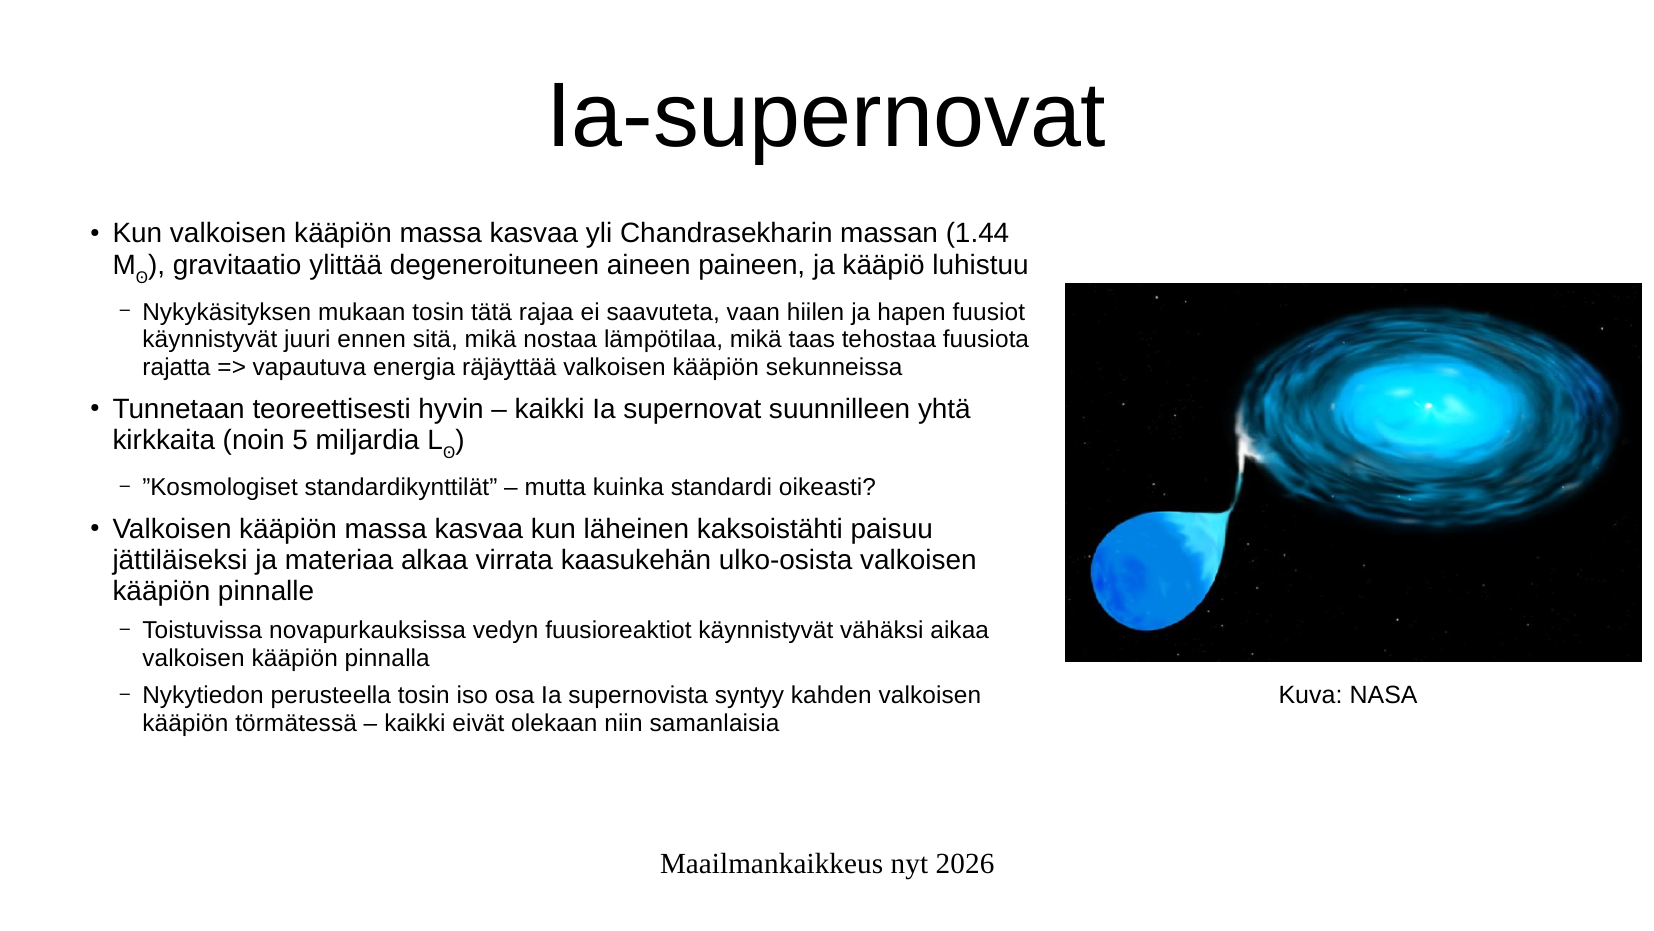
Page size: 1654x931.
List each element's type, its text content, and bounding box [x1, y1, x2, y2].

title Ia-supernovat [82, 37, 1571, 193]
picture [1065, 283, 1642, 662]
list Kun valkoisen kääpiön massa kasvaa yli Chandrasekharin massan (1.44 Mʘ), gravitaatio ylittää degeneroituneen aineen paineen, ja kääpiö luhistuu Nykykäsityksen mukaan tosin tätä rajaa ei saavuteta, vaan hiilen ja hapen fuusiot käynnistyvät juuri ennen sitä, mikä nostaa lämpötilaa, mikä taas tehostaa fuusiota rajatta => vapautuva energia räjäyttää valkoisen kääpiön sekunneissa Tunnetaan teoreettisesti hyvin – kaikki Ia supernovat suunnilleen yhtä kirkkaita (noin 5 miljardia Lʘ) ”Kosmologiset standardikynttilät” – mutta kuinka standardi oikeasti? Valkoisen kääpiön massa kasvaa kun läheinen kaksoistähti paisuu jättiläiseksi ja materiaa alkaa virrata kaasukehän ulko-osista valkoisen kääpiön pinnalle Toistuvissa novapurkauksissa vedyn fuusioreaktiot käynnistyvät vähäksi aikaa valkoisen kääpiön pinnalla Nykytiedon perusteella tosin iso osa Ia supernovista syntyy kahden valkoisen kääpiön törmätessä – kaikki eivät olekaan niin samanlaisia [82, 217, 1063, 758]
text_box Kuva: NASA [1263, 673, 1433, 717]
